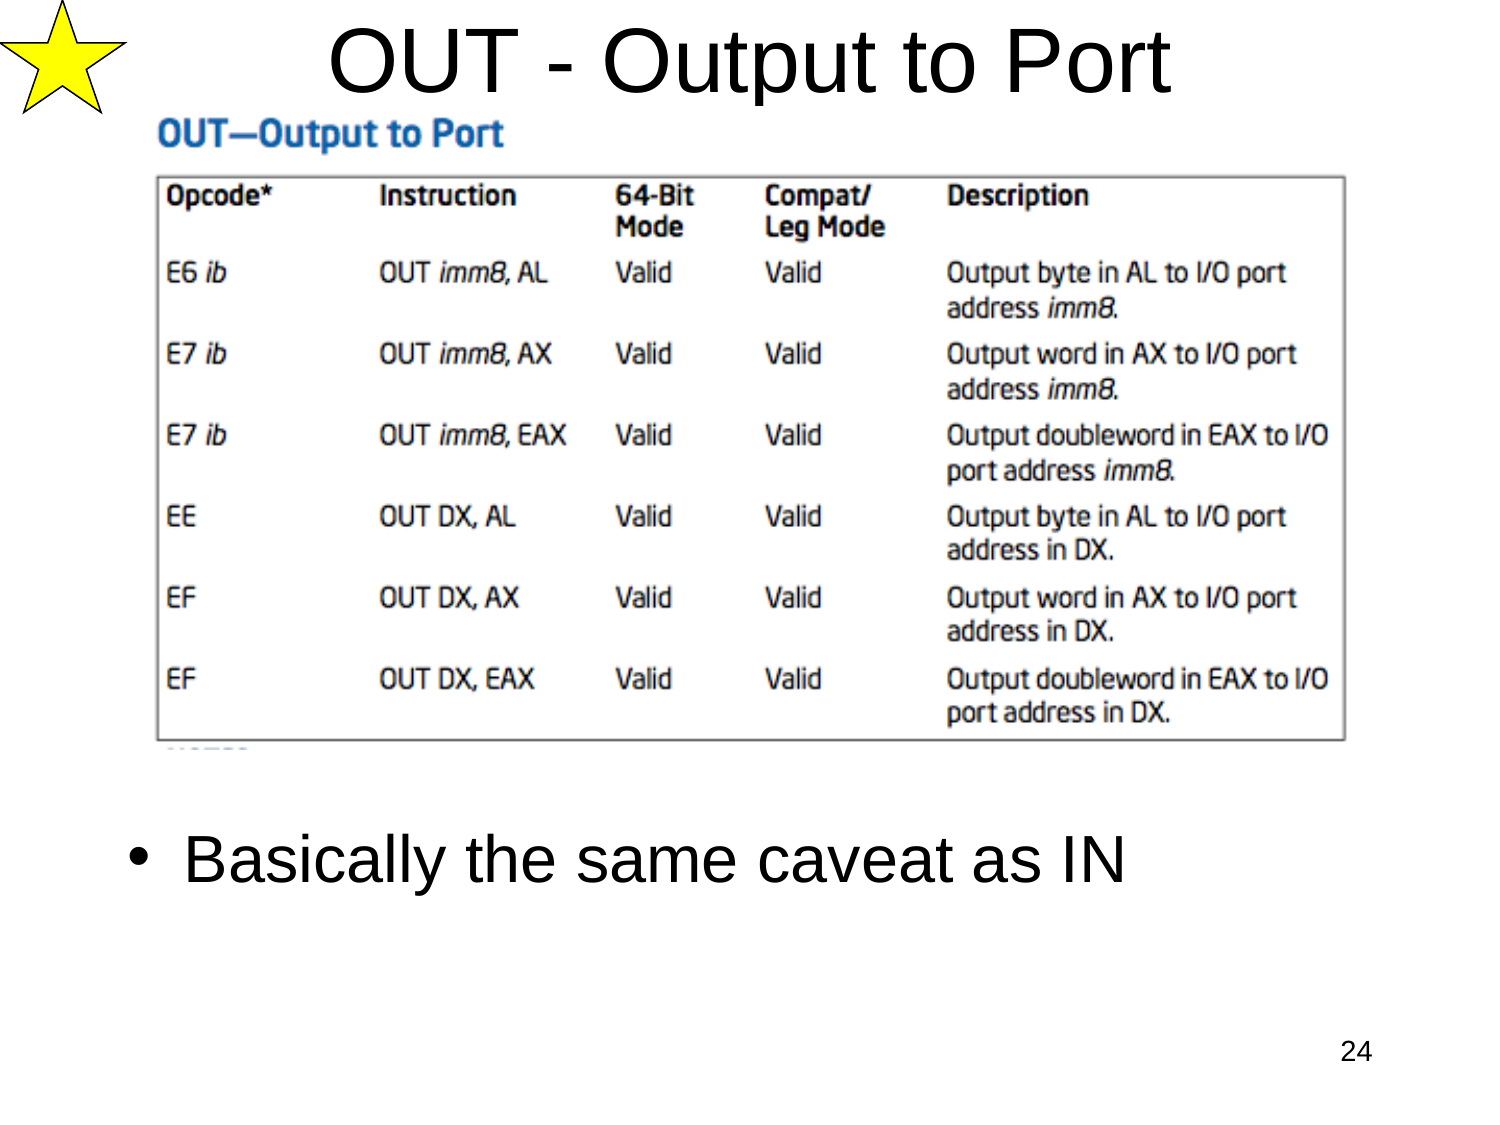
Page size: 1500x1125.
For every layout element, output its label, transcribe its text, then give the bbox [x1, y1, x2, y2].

list Basically the same caveat as IN [112, 324, 1388, 1001]
text_box <number> [1074, 1025, 1388, 1101]
text_box [0, 0, 125, 113]
title OUT - Output to Port [112, 0, 1388, 150]
picture [145, 106, 1355, 751]
